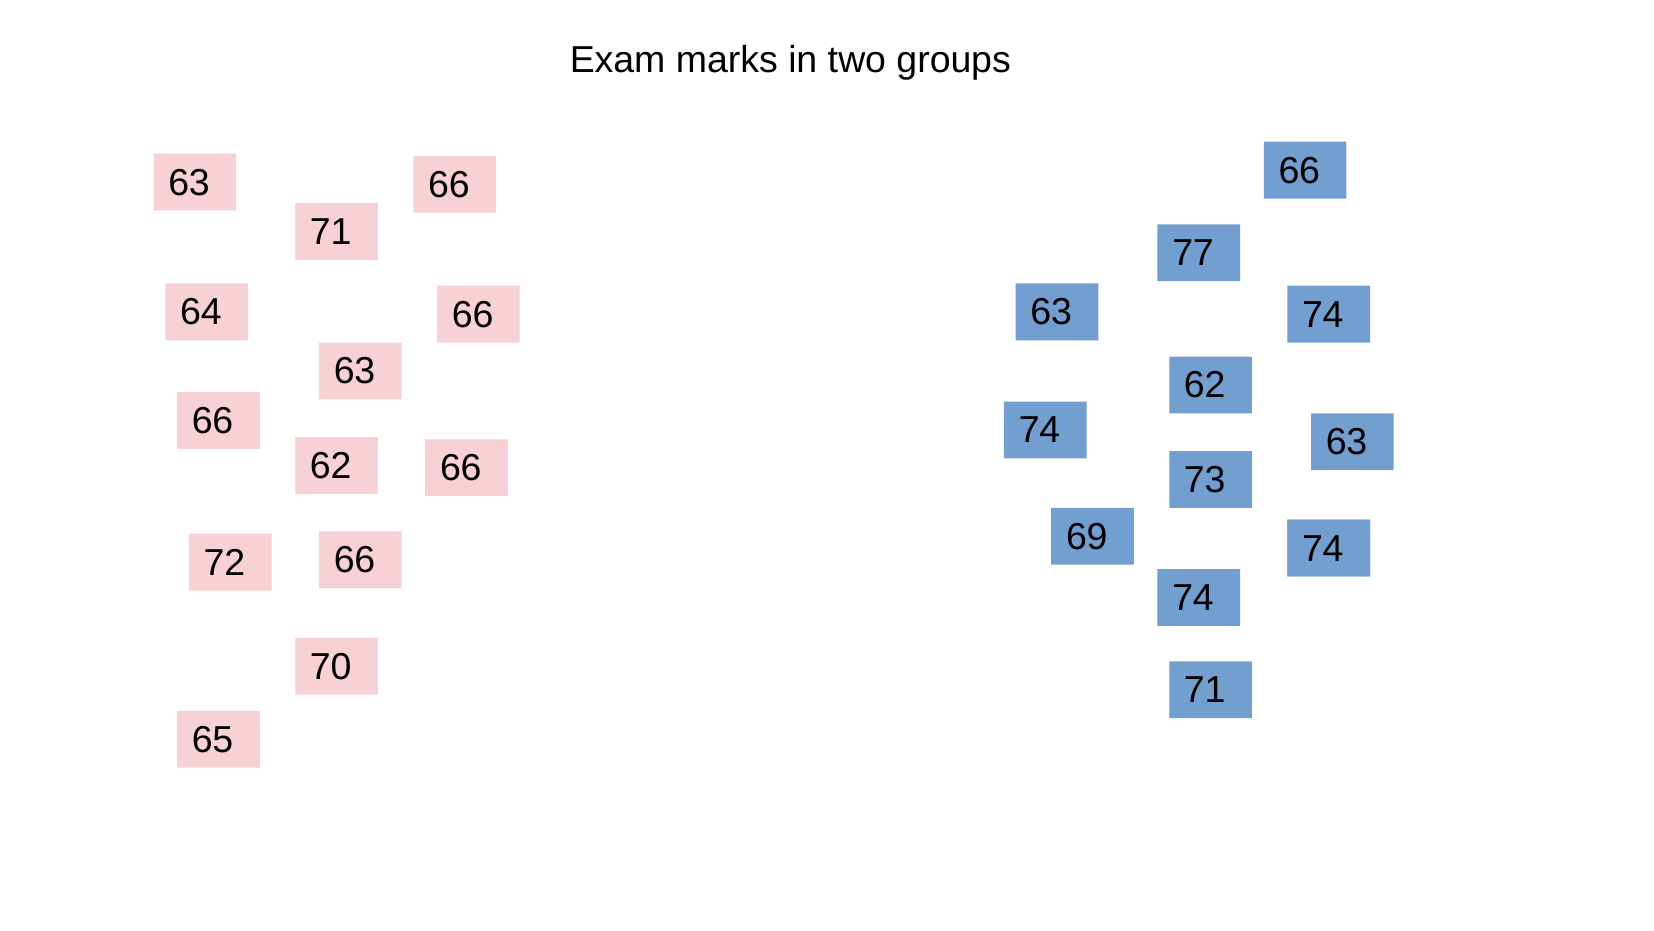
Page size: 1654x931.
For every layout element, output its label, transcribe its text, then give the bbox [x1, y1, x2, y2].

text_box 69 [1051, 507, 1134, 565]
text_box 63 [1311, 413, 1394, 471]
text_box 74 [1287, 285, 1371, 343]
text_box 74 [1157, 569, 1241, 626]
text_box 70 [295, 637, 378, 695]
text_box 73 [1169, 451, 1252, 508]
text_box 63 [1015, 283, 1099, 341]
text_box 65 [177, 710, 260, 768]
text_box 63 [153, 153, 237, 211]
text_box 74 [1287, 519, 1371, 577]
text_box 71 [1169, 661, 1252, 719]
text_box 66 [1263, 141, 1347, 199]
text_box 71 [295, 203, 378, 260]
text_box 66 [177, 392, 260, 449]
text_box 62 [295, 437, 378, 494]
text_box 63 [318, 342, 402, 400]
text_box Exam marks in two groups [555, 31, 1087, 88]
text_box 66 [413, 155, 497, 213]
text_box 66 [318, 531, 402, 589]
text_box 62 [1169, 356, 1252, 414]
text_box 66 [437, 285, 520, 343]
text_box 72 [188, 533, 272, 591]
text_box 64 [165, 283, 249, 341]
text_box 66 [425, 439, 508, 497]
text_box 77 [1157, 224, 1241, 282]
text_box 74 [1003, 401, 1087, 459]
